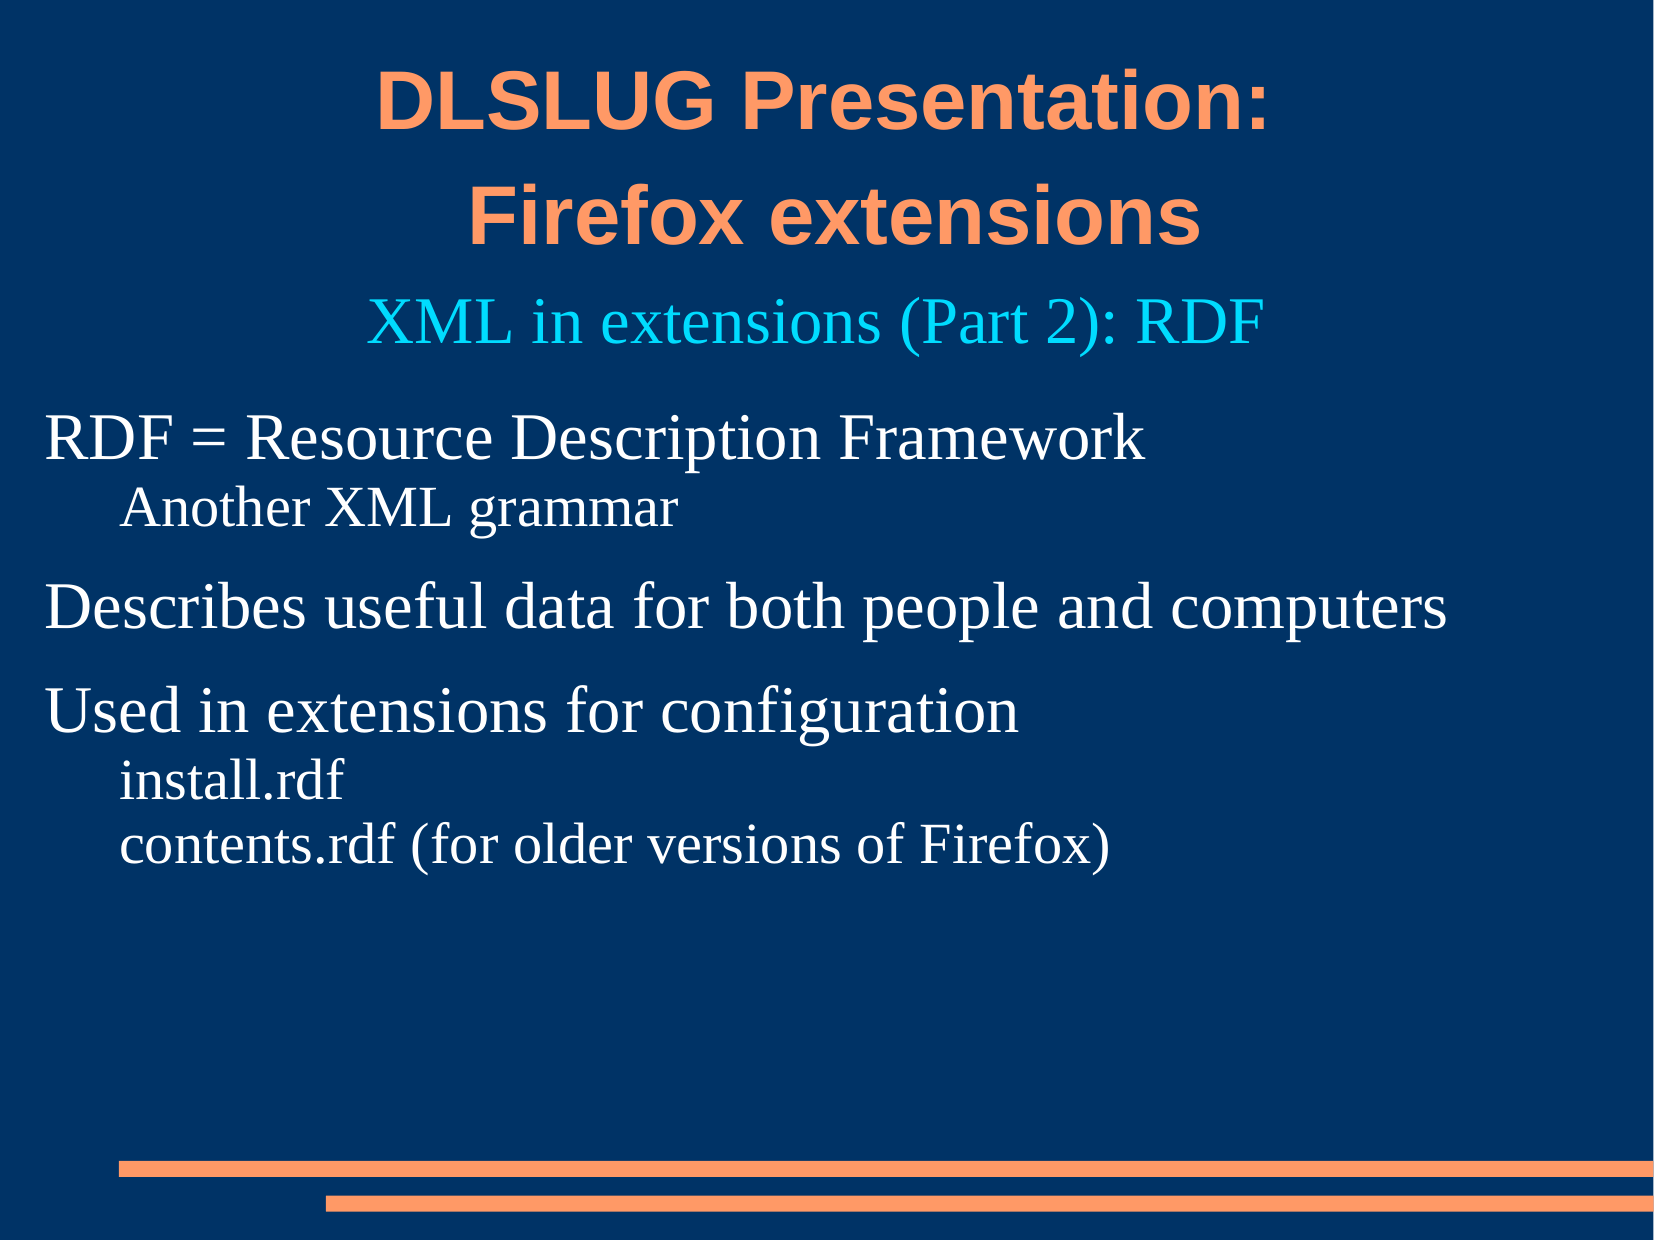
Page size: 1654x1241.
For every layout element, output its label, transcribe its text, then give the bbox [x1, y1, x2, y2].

list RDF = Resource Description Framework Another XML grammar Describes useful data for both people and computers Used in extensions for configuration install.rdf contents.rdf (for older versions of Firefox) [27, 400, 1632, 965]
text_box XML in extensions (Part 2): RDF [255, 272, 1362, 359]
text_box DLSLUG Presentation: Firefox extensions [129, 31, 1542, 263]
